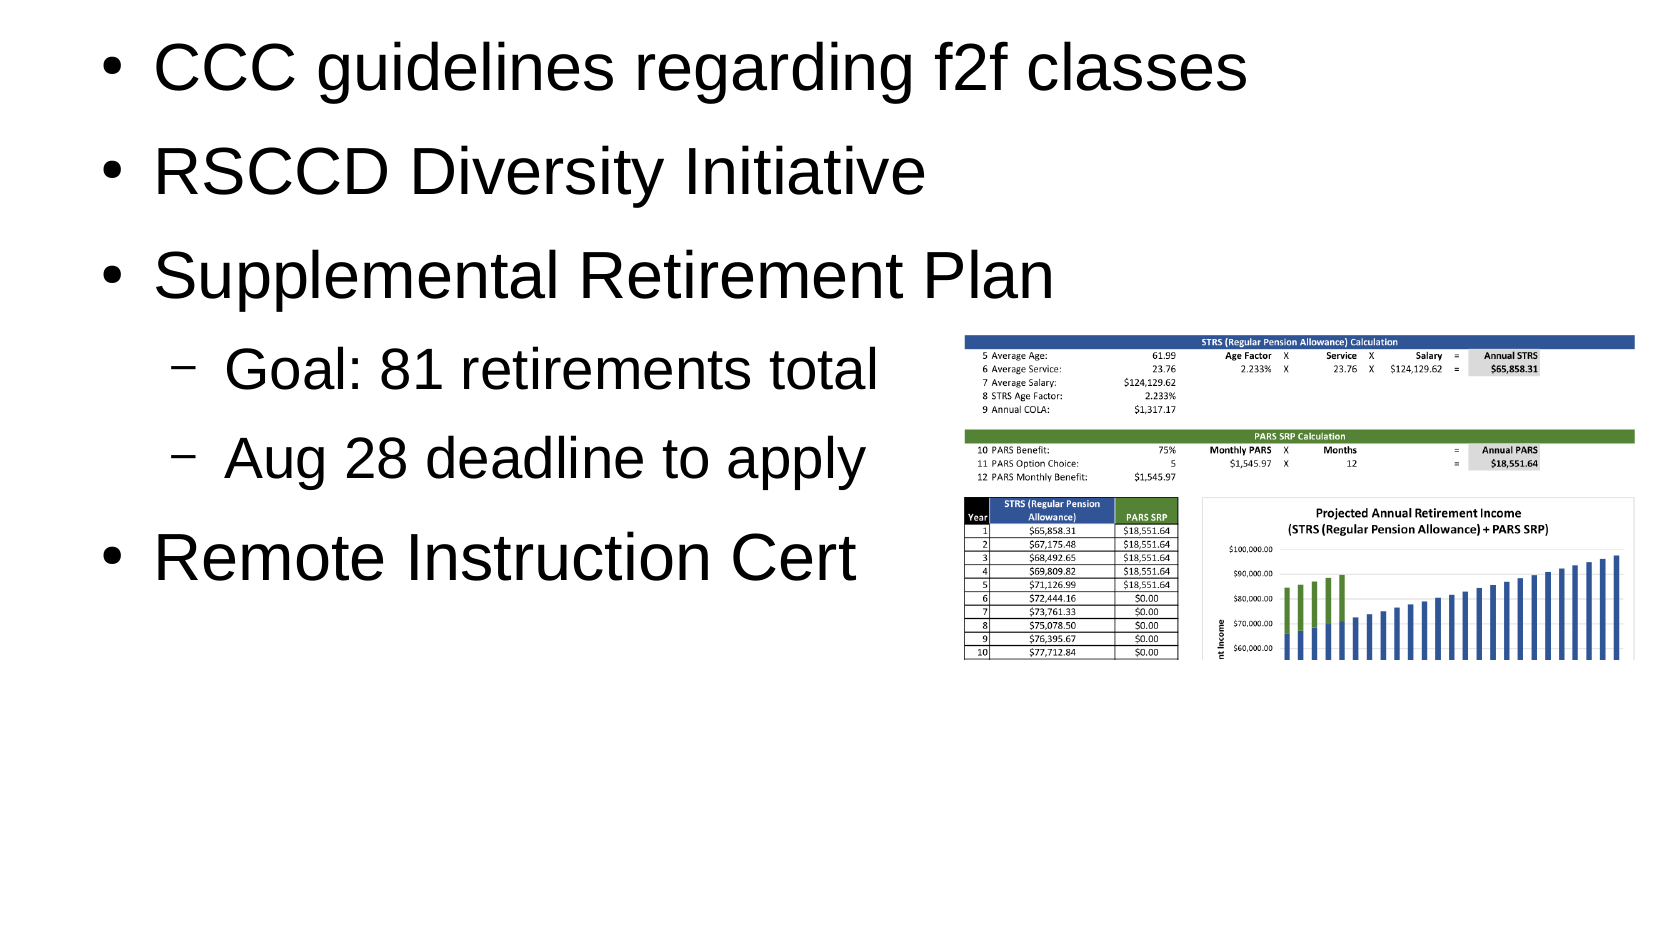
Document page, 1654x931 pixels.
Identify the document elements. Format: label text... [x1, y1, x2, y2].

picture [1571, 329, 1638, 661]
list CCC guidelines regarding f2f classes RSCCD Diversity Initiative Supplemental Retirement Plan Goal: 81 retirements total Aug 28 deadline to apply Remote Instruction Cert [82, 30, 1571, 758]
